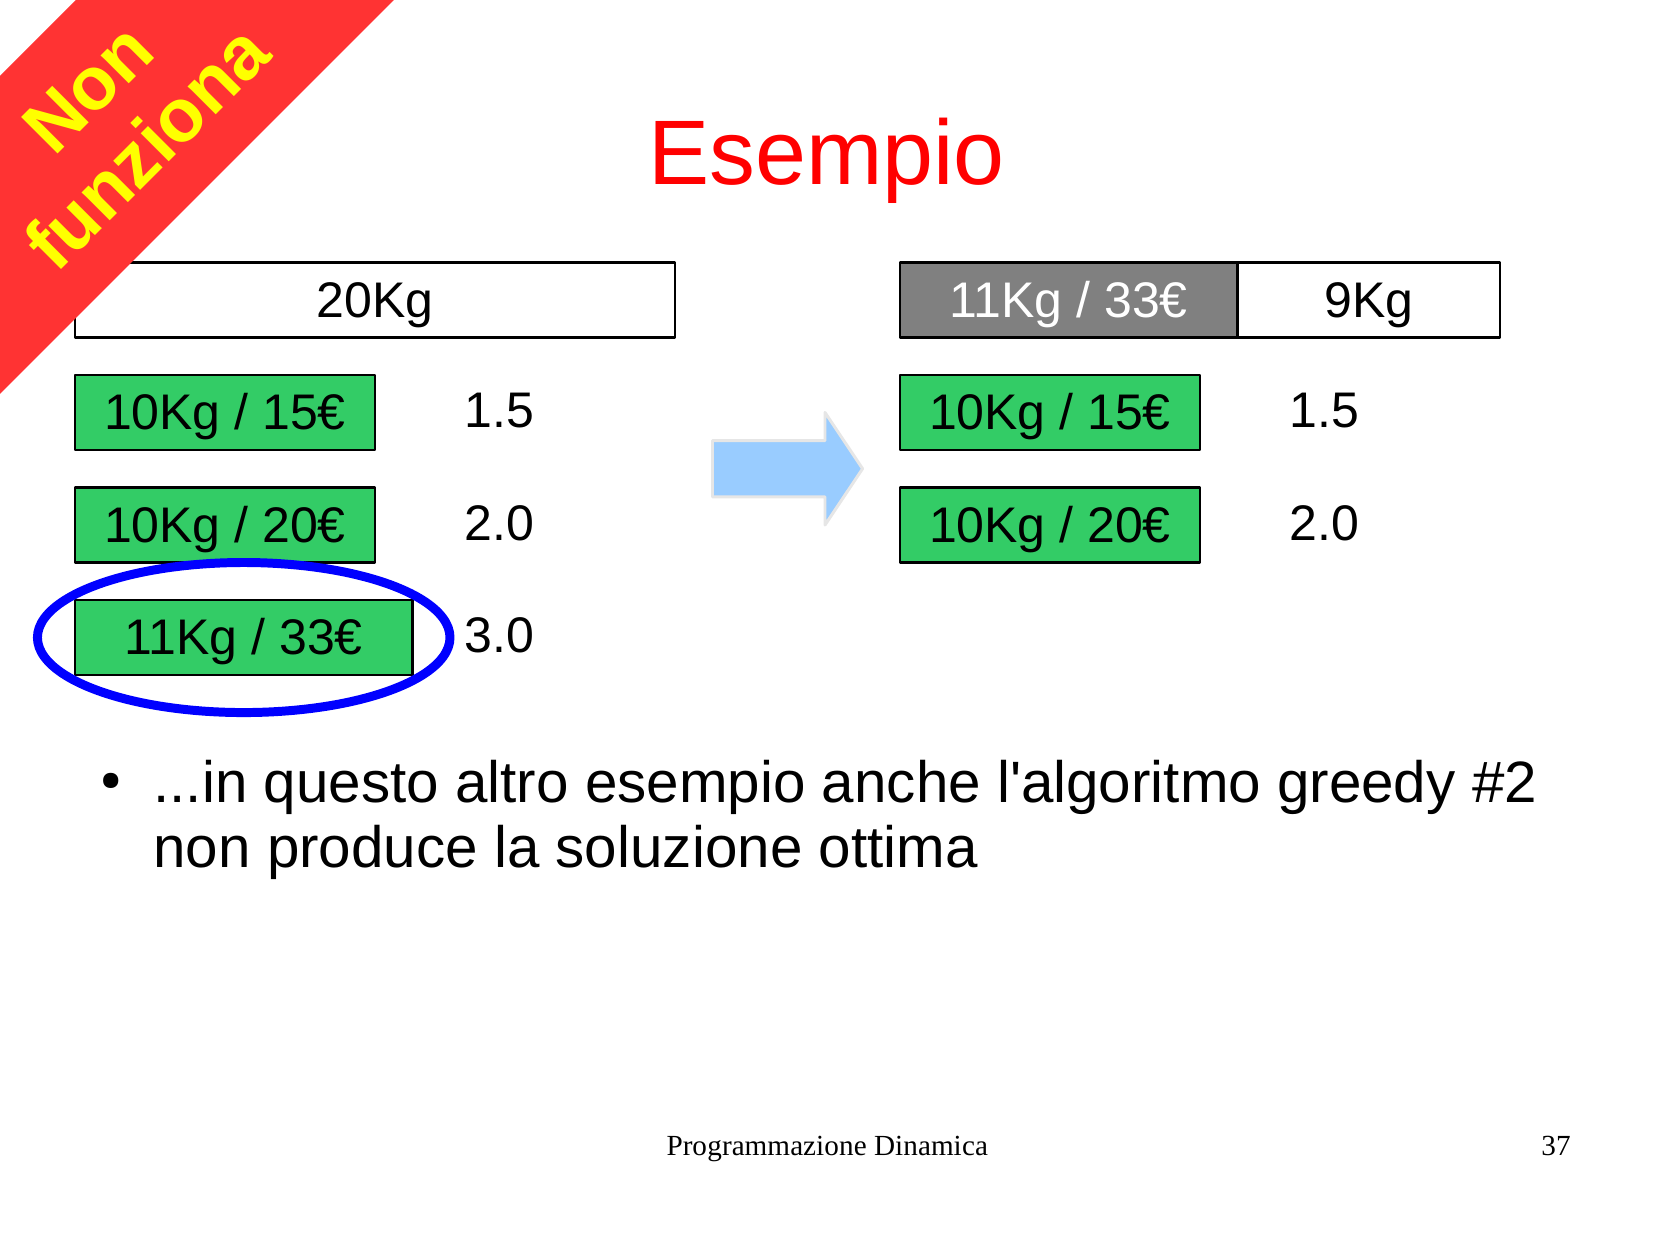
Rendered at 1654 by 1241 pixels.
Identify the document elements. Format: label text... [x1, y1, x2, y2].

text_box 9Kg [1237, 262, 1501, 338]
text_box 10Kg / 20€ [75, 487, 376, 563]
title Esempio [138, 49, 1571, 257]
text_box [712, 412, 863, 526]
text_box 3.0 [450, 600, 563, 690]
text_box 2.0 [450, 487, 563, 578]
text_box 1.5 [450, 375, 563, 465]
text_box Non funziona [0, 0, 394, 394]
text_box 11Kg / 33€ [900, 262, 1237, 338]
text_box 1.5 [1275, 375, 1388, 465]
list ...in questo altro esempio anche l'algoritmo greedy #2 non produce la soluzione ottima [82, 750, 1571, 1109]
text_box 2.0 [1275, 487, 1388, 578]
text_box 10Kg / 15€ [75, 375, 376, 451]
text_box 20Kg [75, 262, 676, 338]
text_box 10Kg / 15€ [900, 375, 1201, 451]
text_box 11Kg / 33€ [75, 600, 413, 676]
text_box 10Kg / 20€ [900, 487, 1201, 563]
